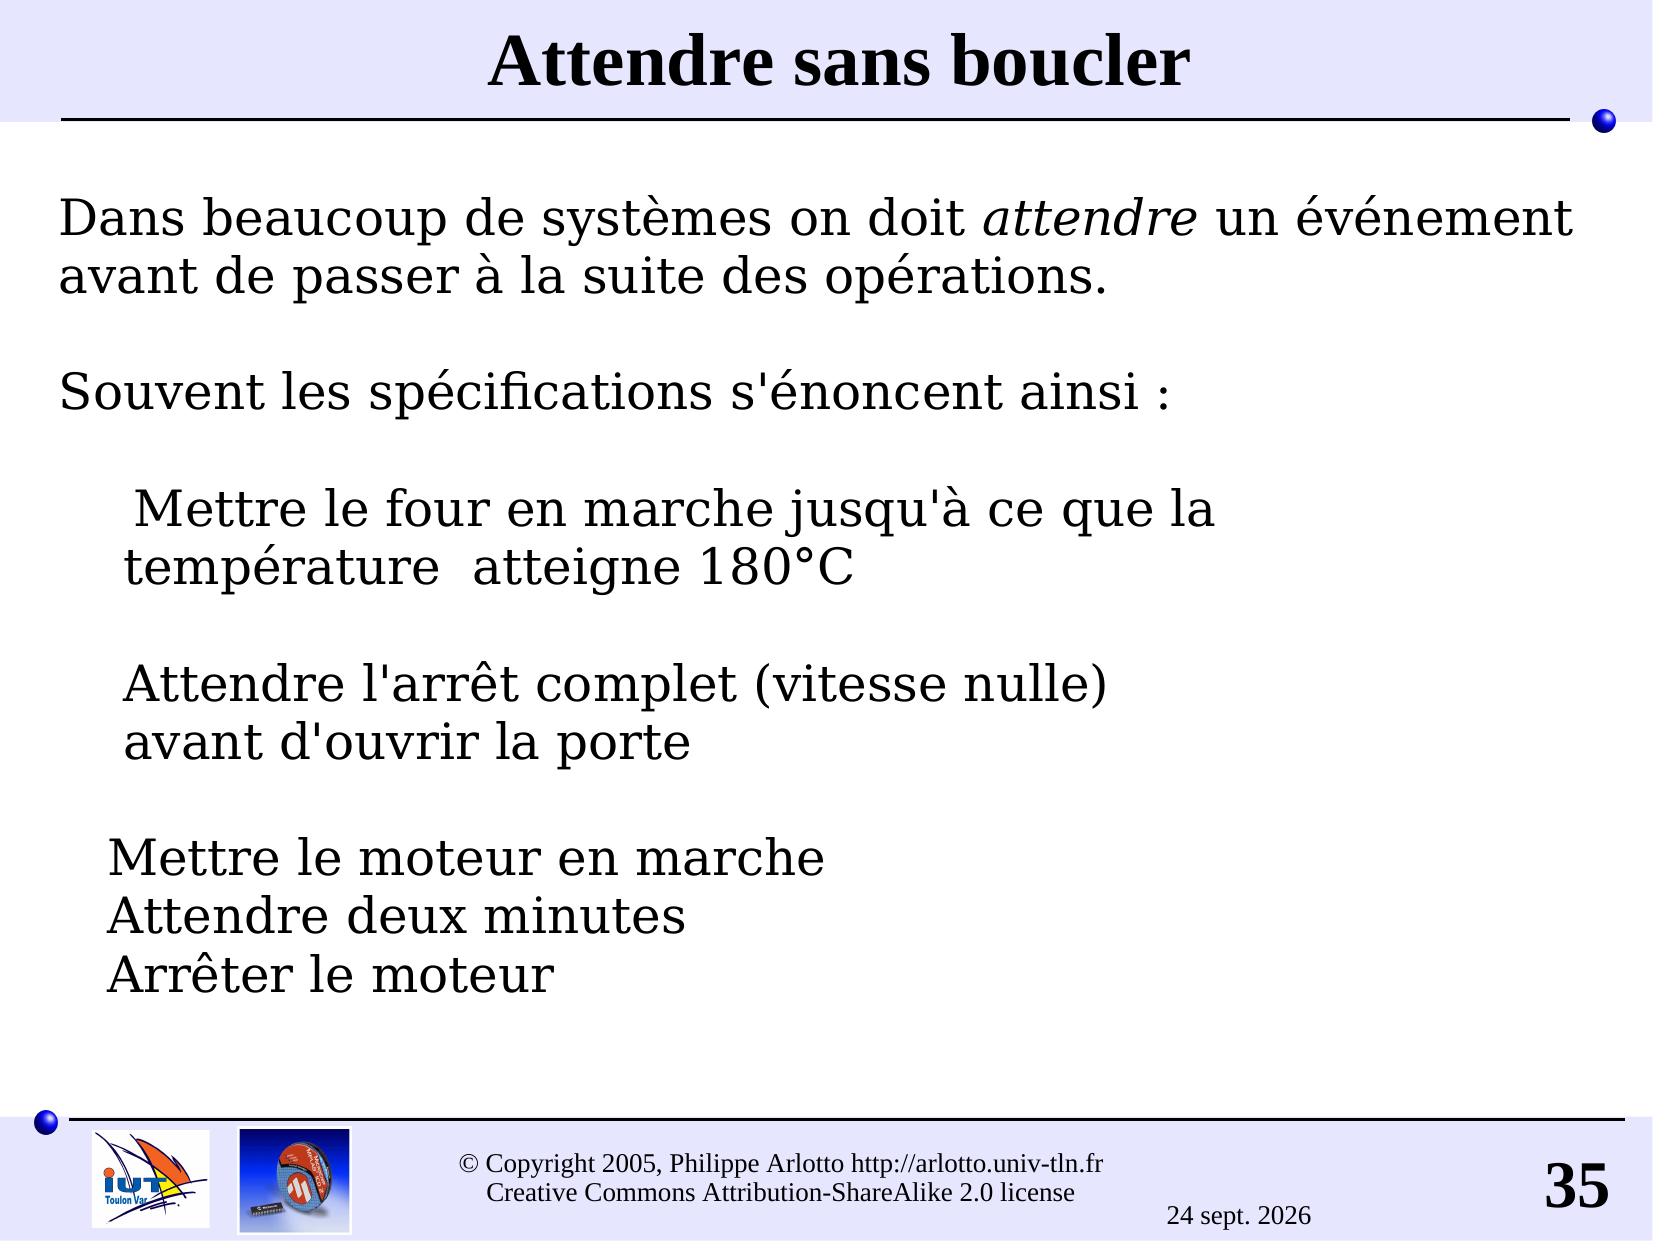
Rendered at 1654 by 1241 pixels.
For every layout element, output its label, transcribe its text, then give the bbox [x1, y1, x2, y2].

picture [237, 1126, 352, 1235]
title Attendre sans boucler [95, 14, 1585, 107]
text_box Dans beaucoup de systèmes on doit attendre un événement avant de passer à la suite des opérations. Souvent les spécifications s'énoncent ainsi : Mettre le four en marche jusqu'à ce que la température atteigne 180°C Attendre l'arrêt complet (vitesse nulle) avant d'ouvrir la porte Mettre le moteur en marche Attendre deux minutes Arrêter le moteur [59, 188, 1575, 1004]
